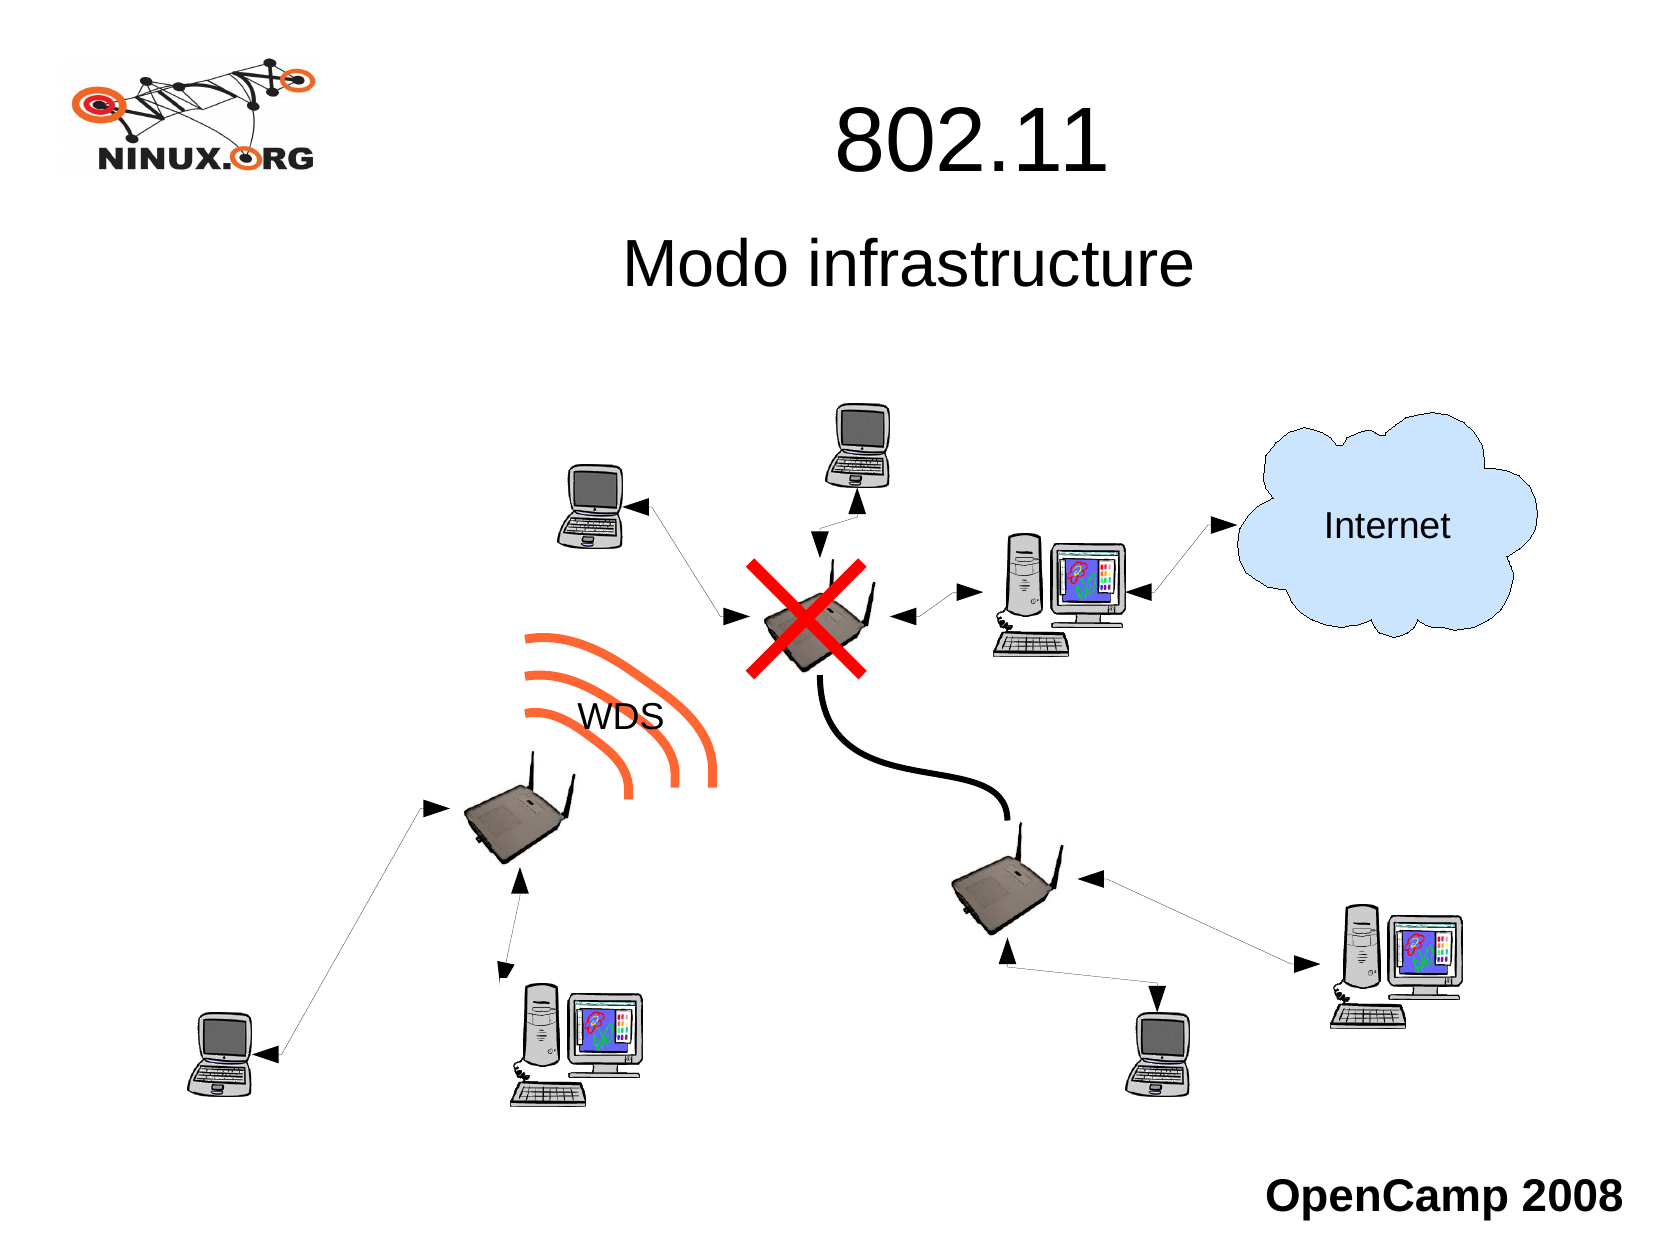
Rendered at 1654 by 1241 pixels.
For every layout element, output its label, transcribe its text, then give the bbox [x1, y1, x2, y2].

picture [1125, 1012, 1190, 1097]
picture [937, 820, 1078, 938]
title 802.11 [383, 43, 1565, 189]
picture [500, 978, 643, 1107]
picture [750, 557, 890, 676]
picture [187, 1012, 252, 1097]
subtitle Modo infrastructure [165, 189, 1654, 338]
text_box WDS [562, 688, 713, 751]
picture [1320, 899, 1463, 1029]
picture [450, 749, 590, 867]
picture [59, 58, 323, 178]
text_box Internet [1237, 412, 1538, 638]
text_box OpenCamp 2008 [1237, 1162, 1651, 1237]
picture [759, 628, 854, 676]
picture [983, 528, 1126, 657]
picture [557, 464, 623, 550]
picture [825, 403, 890, 488]
picture [750, 572, 797, 665]
